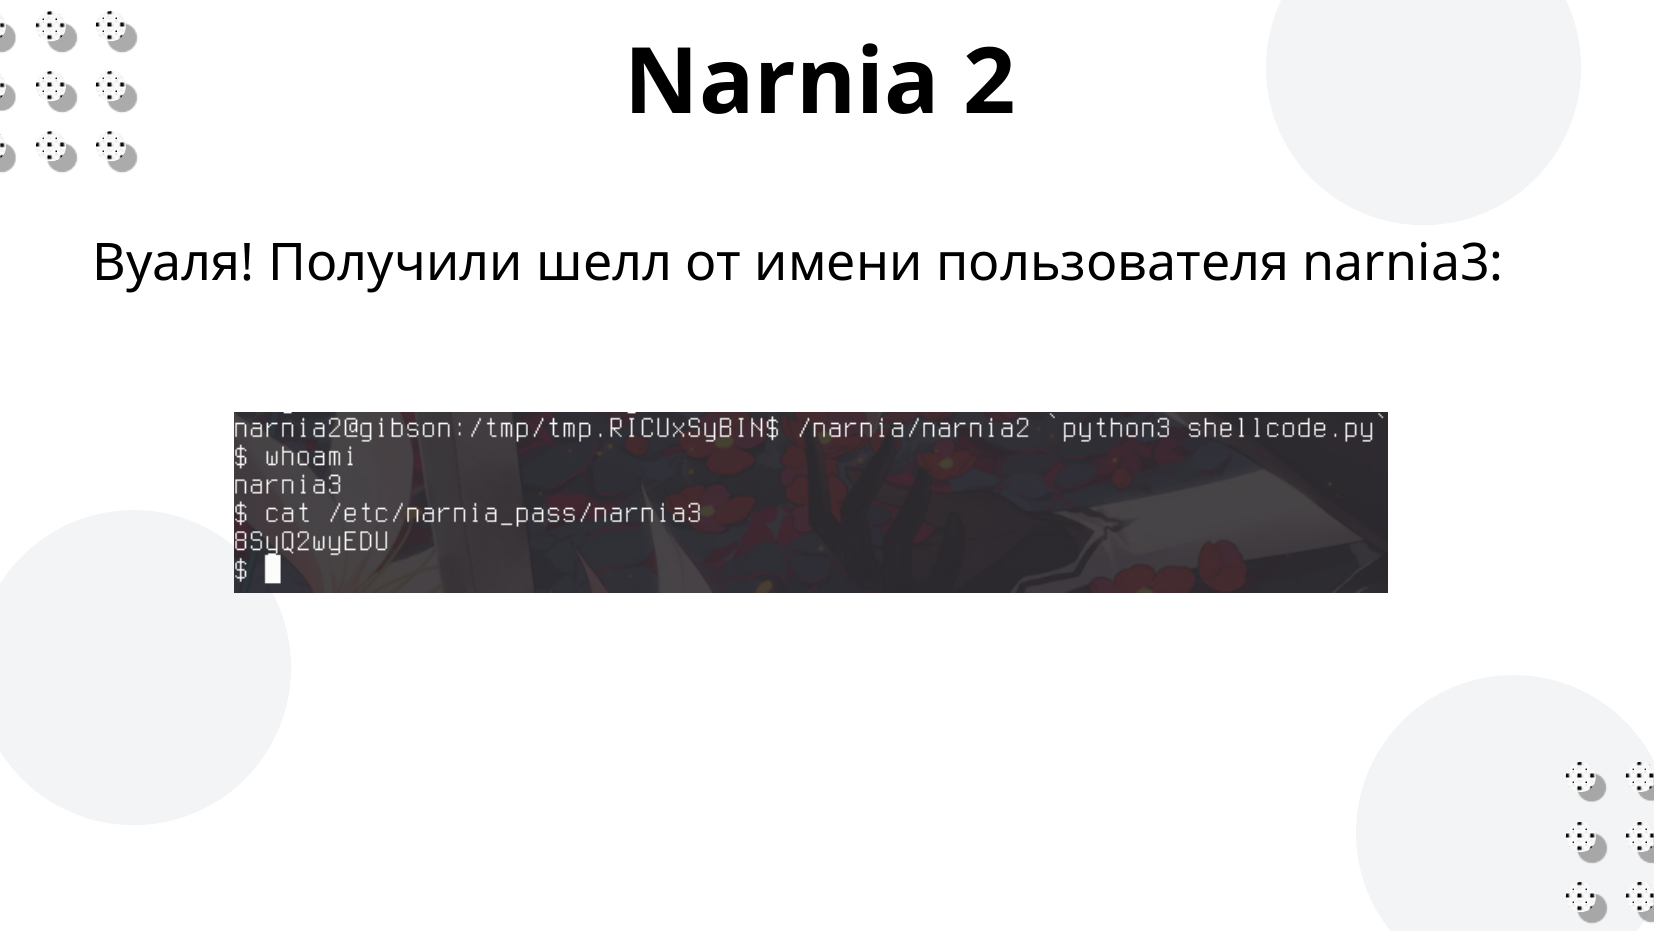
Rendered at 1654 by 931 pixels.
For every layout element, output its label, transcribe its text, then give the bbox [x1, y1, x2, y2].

picture [1625, 881, 1654, 912]
picture [35, 71, 66, 102]
picture [1625, 761, 1654, 792]
picture [234, 412, 1388, 593]
picture [1565, 761, 1596, 793]
list Вуаля! Получили шелл от имени пользователя narnia3: [37, 225, 1564, 338]
picture [0, 74, 6, 99]
picture [1565, 821, 1596, 853]
picture [1625, 821, 1654, 853]
picture [35, 11, 66, 42]
picture [0, 14, 6, 39]
picture [0, 134, 7, 159]
picture [99, 156, 123, 162]
picture [35, 131, 67, 162]
title Narnia 2 [76, 0, 1565, 156]
picture [1565, 882, 1596, 913]
